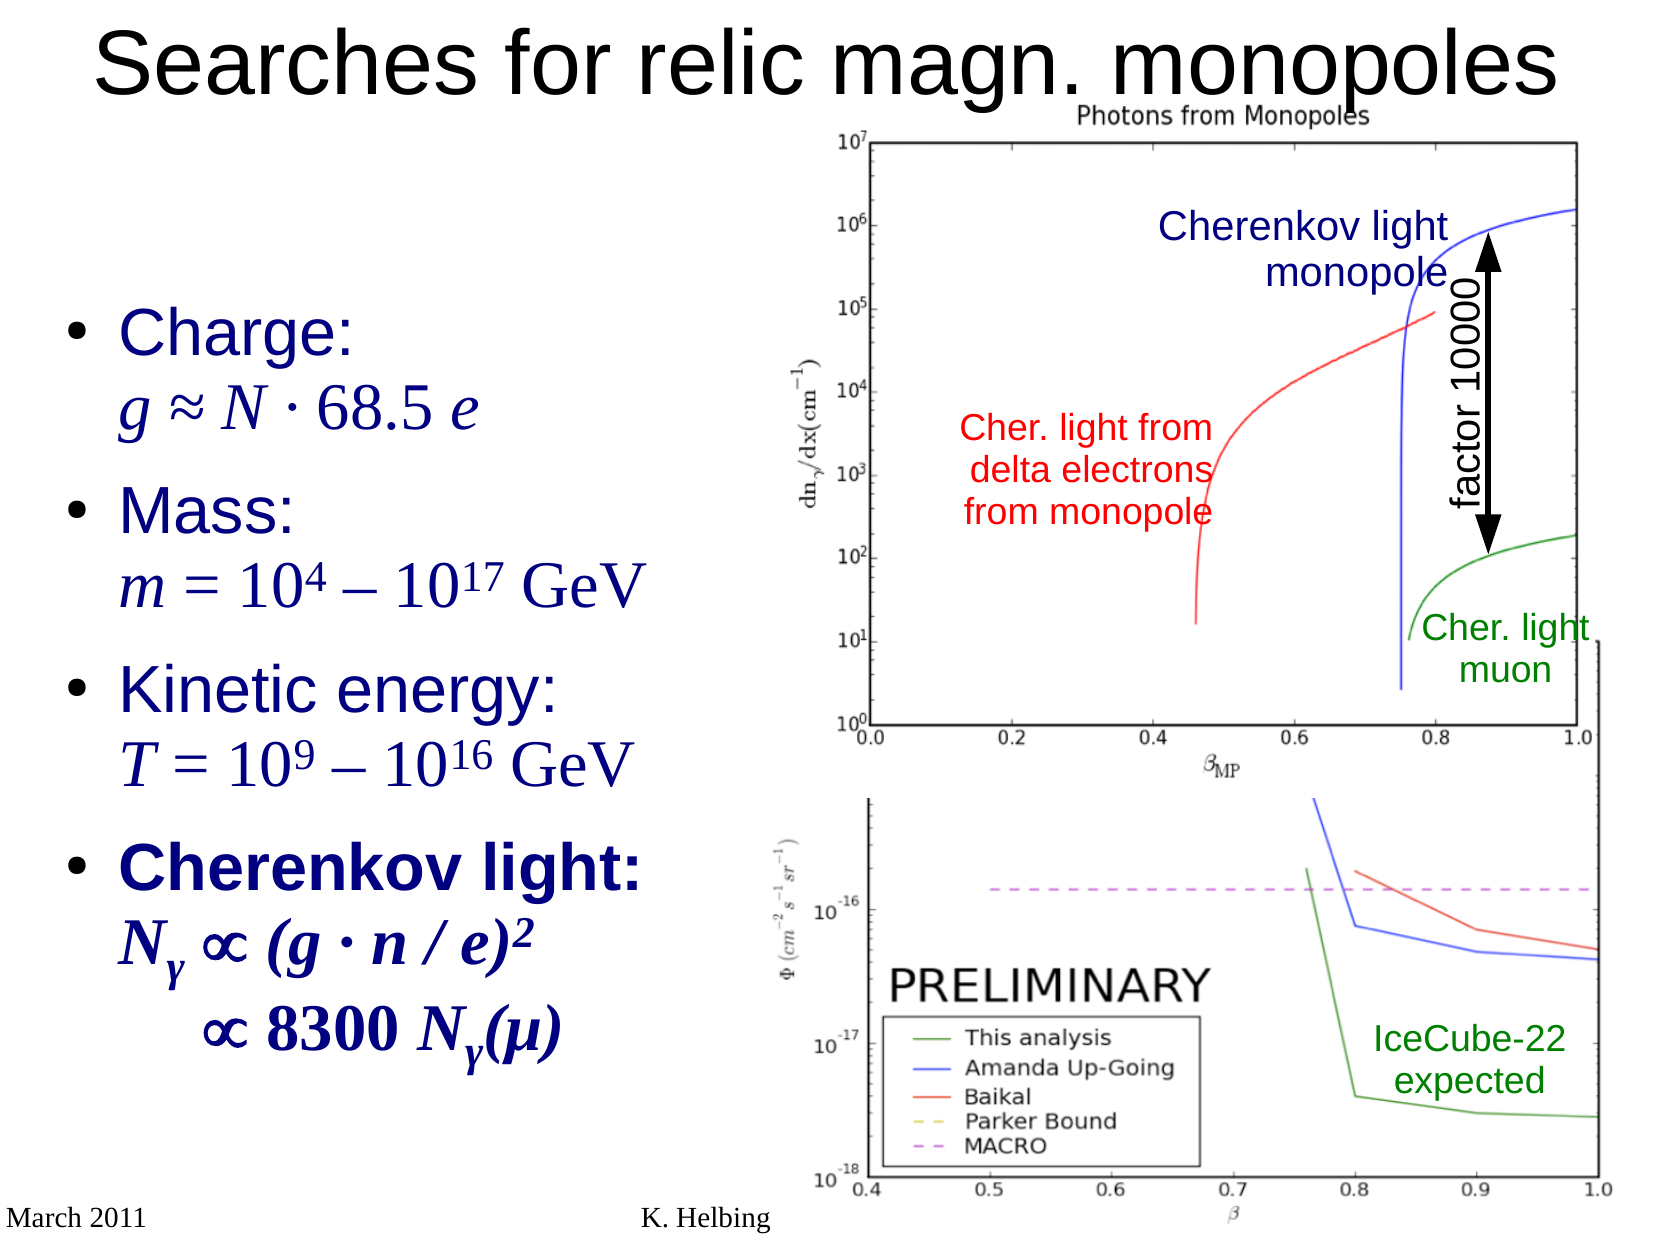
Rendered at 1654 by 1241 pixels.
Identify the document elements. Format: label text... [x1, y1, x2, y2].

picture [771, 70, 1654, 1237]
text_box IceCube-22 expected [1358, 1009, 1582, 1109]
title Searches for relic magn. monopoles [82, 0, 1571, 125]
text_box Cherenkov light monopole [1143, 195, 1464, 304]
text_box Cher. light from delta electrons from monopole [944, 399, 1229, 541]
text_box Cher. light muon [1406, 598, 1605, 698]
list Charge: g ≈ N · 68.5 e Mass: m = 104 – 1017 GeV Kinetic energy: T = 109 – 1016 GeV Cherenkov light: Nγ ∝ (g · n / e)2 ∝ 8300 Nγ(μ) [47, 295, 709, 1077]
